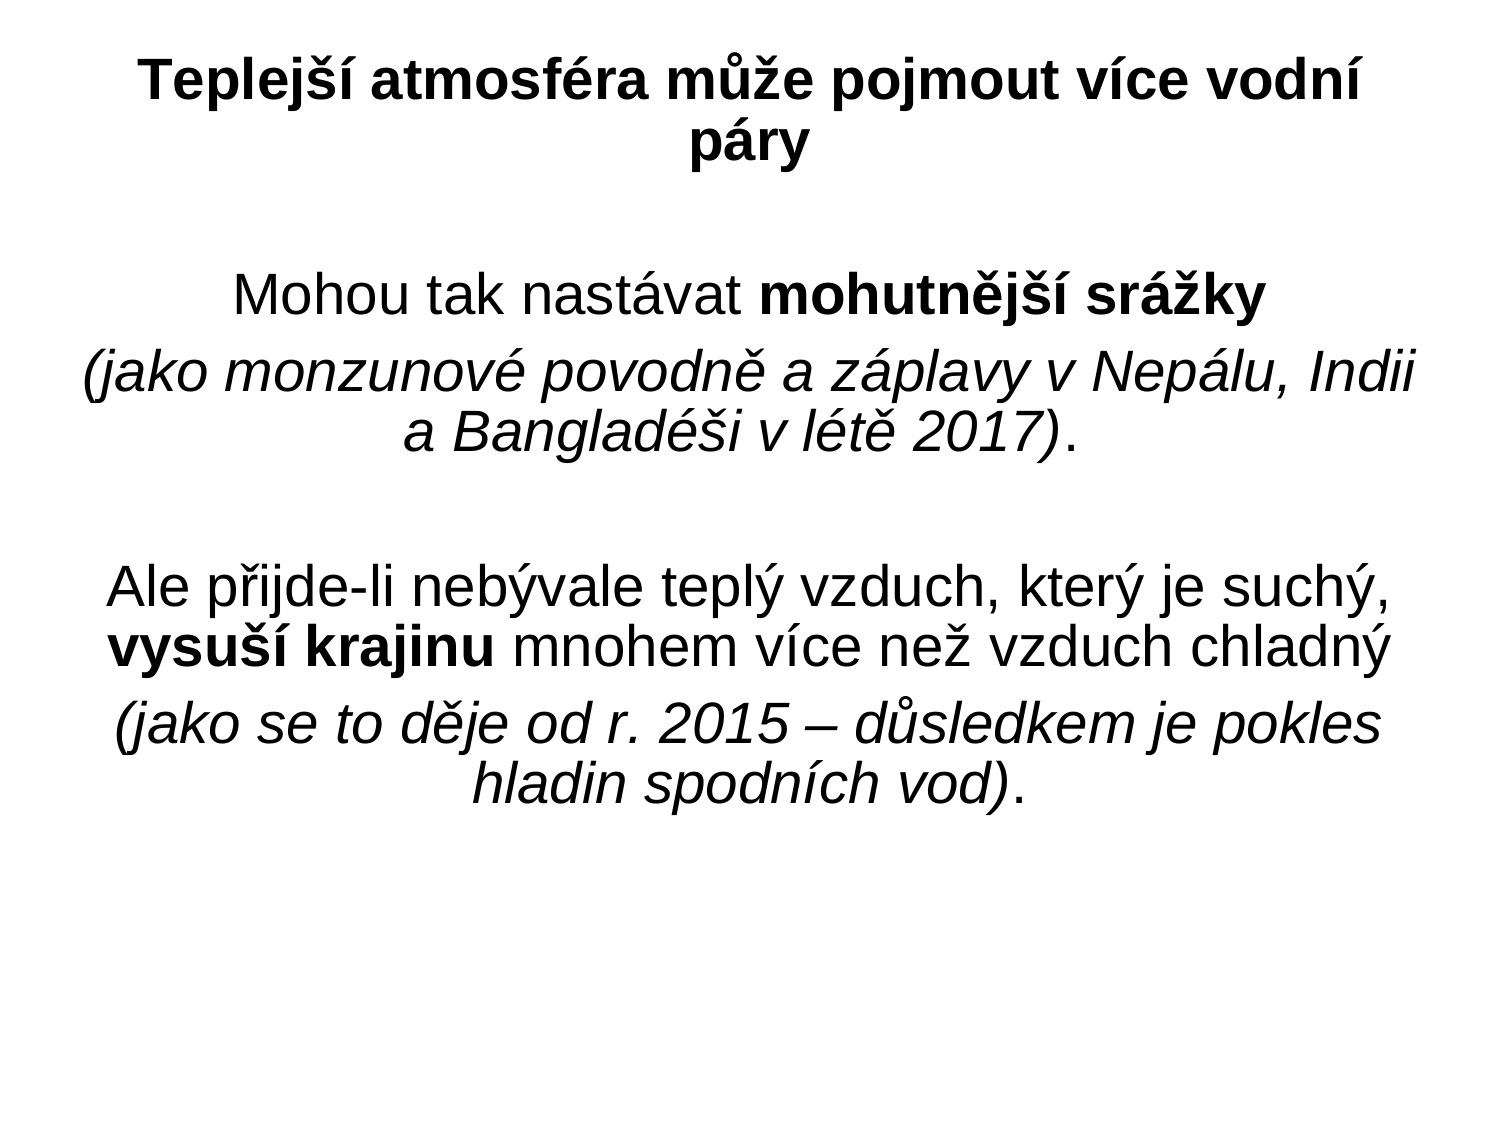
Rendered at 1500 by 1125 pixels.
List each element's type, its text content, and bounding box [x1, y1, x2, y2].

subtitle Teplejší atmosféra může pojmout více vodní páry Mohou tak nastávat mohutnější srážky (jako monzunové povodně a záplavy v Nepálu, Indii a Bangladéši v létě 2017). Ale přijde-li nebývale teplý vzduch, který je suchý, vysuší krajinu mnohem více než vzduch chladný (jako se to děje od r. 2015 – důsledkem je pokles hladin spodních vod). [75, 21, 1425, 915]
